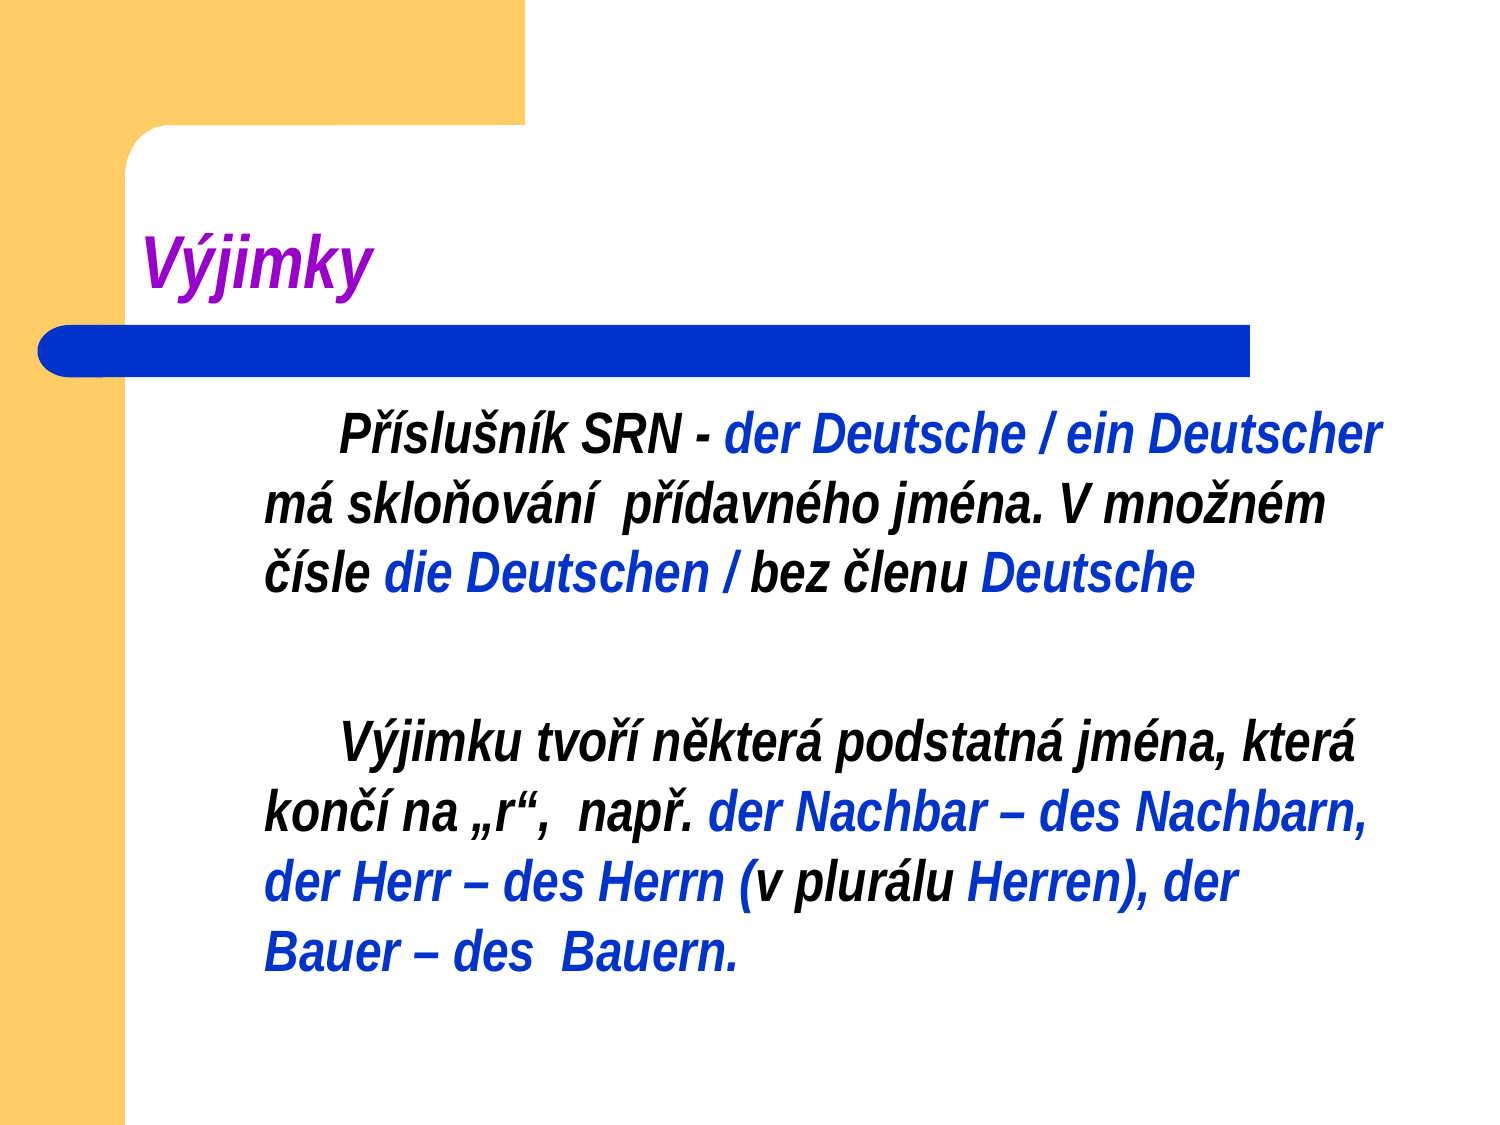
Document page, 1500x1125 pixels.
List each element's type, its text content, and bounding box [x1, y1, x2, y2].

list Příslušník SRN - der Deutsche / ein Deutscher má skloňování přídavného jména. V množném čísle die Deutschen / bez členu Deutsche Výjimku tvoří některá podstatná jména, která končí na „r“, např. der Nachbar – des Nachbarn, der Herr – des Herrn (v plurálu Herren), der Bauer – des Bauern. [137, 387, 1400, 999]
title Výjimky [125, 125, 1426, 313]
